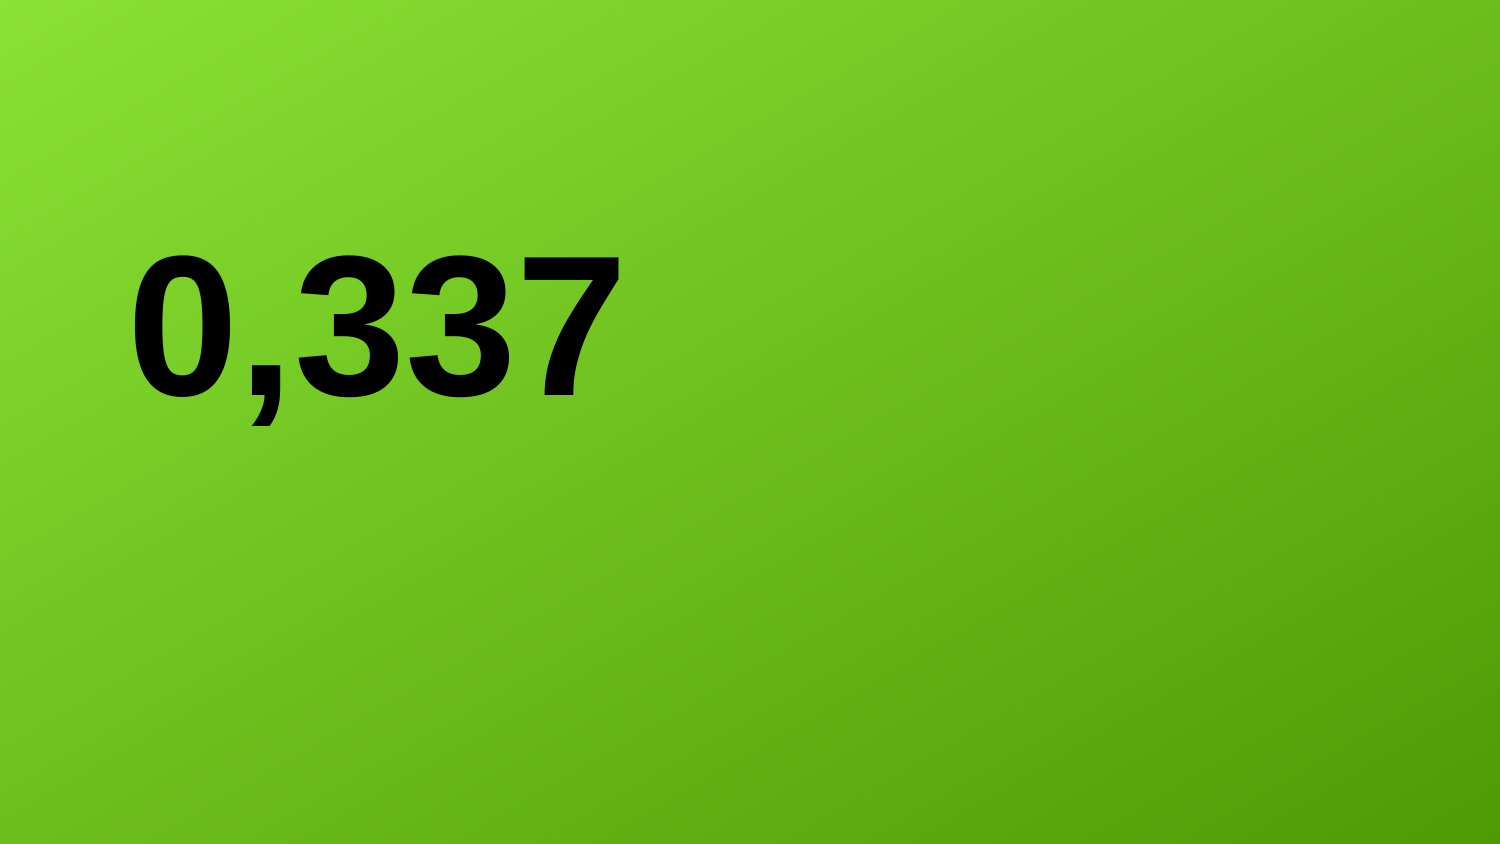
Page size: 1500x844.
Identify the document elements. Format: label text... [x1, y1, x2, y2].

title 0,337 [112, 259, 1388, 451]
